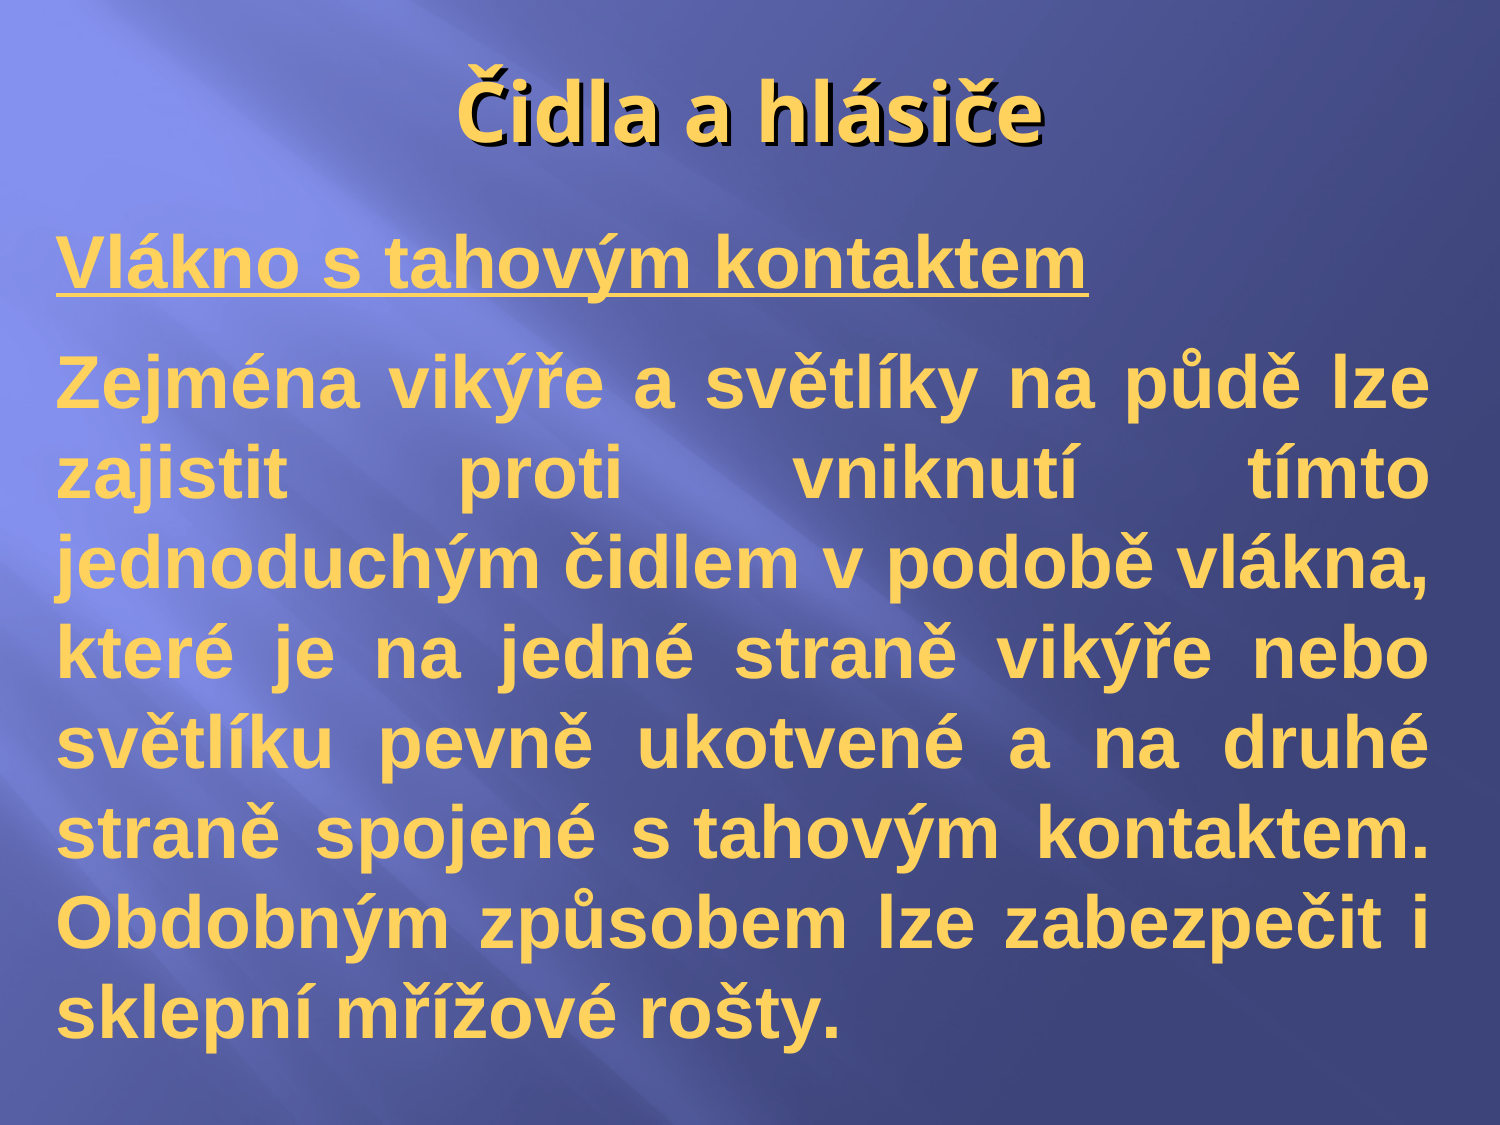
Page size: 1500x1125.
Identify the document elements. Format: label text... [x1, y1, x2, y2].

text_box Vlákno s tahovým kontaktem Zejména vikýře a světlíky na půdě lze zajistit proti vniknutí tímto jednoduchým čidlem v podobě vlákna, které je na jedné straně vikýře nebo světlíku pevně ukotvené a na druhé straně spojené s tahovým kontaktem. Obdobným způsobem lze zabezpečit i sklepní mřížové rošty. [41, 172, 1447, 1094]
title Čidla a hlásiče [75, 45, 1426, 172]
picture [0, 0, 1500, 1125]
